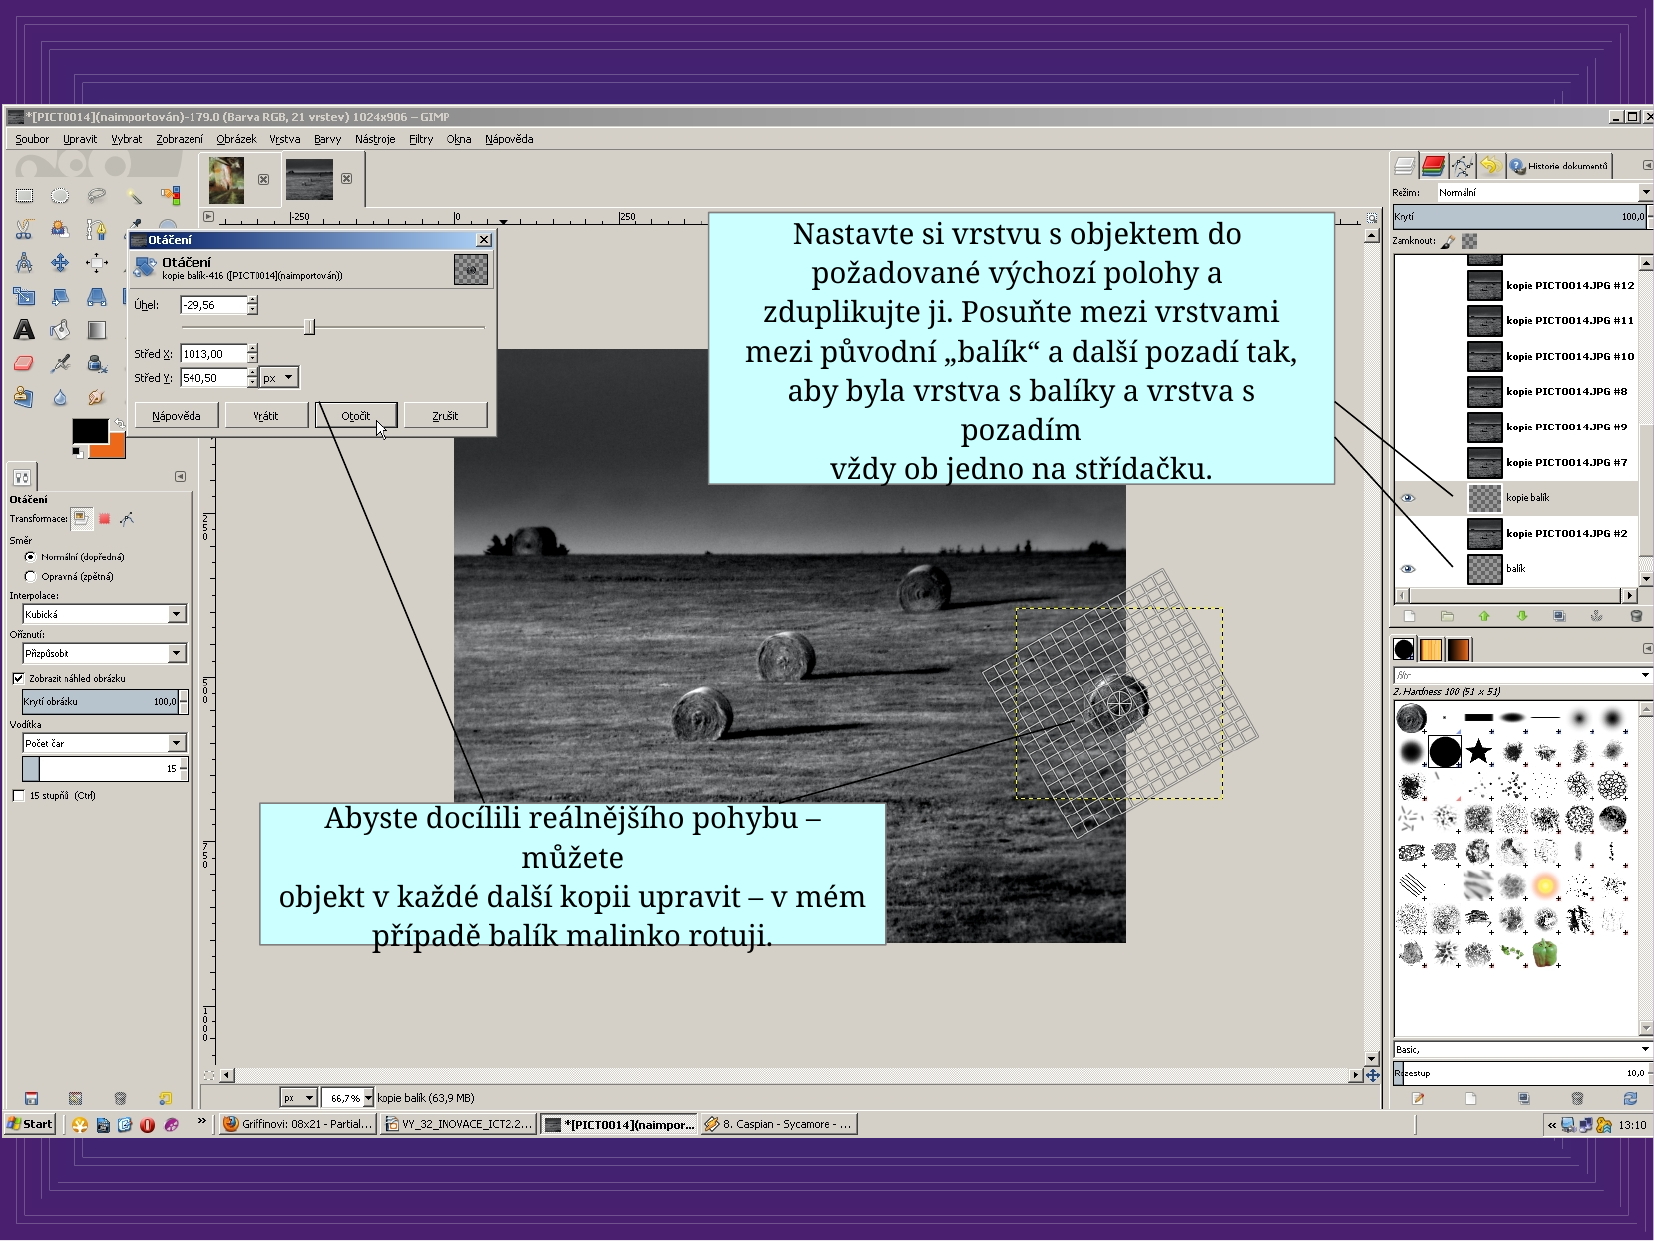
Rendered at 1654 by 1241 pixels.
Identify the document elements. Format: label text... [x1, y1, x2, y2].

text_box Nastavte si vrstvu s objektem do požadované výchozí polohy a zduplikujte ji. Posuňte mezi vrstvami mezi původní „balík“ a další pozadí tak, aby byla vrstva s balíky a vrstva s pozadím vždy ob jedno na střídačku. [708, 212, 1335, 485]
picture [2, 104, 1654, 1138]
text_box Abyste docílili reálnějšího pohybu – můžete objekt v každé další kopii upravit – v mém případě balík malinko rotuji. [259, 803, 886, 945]
